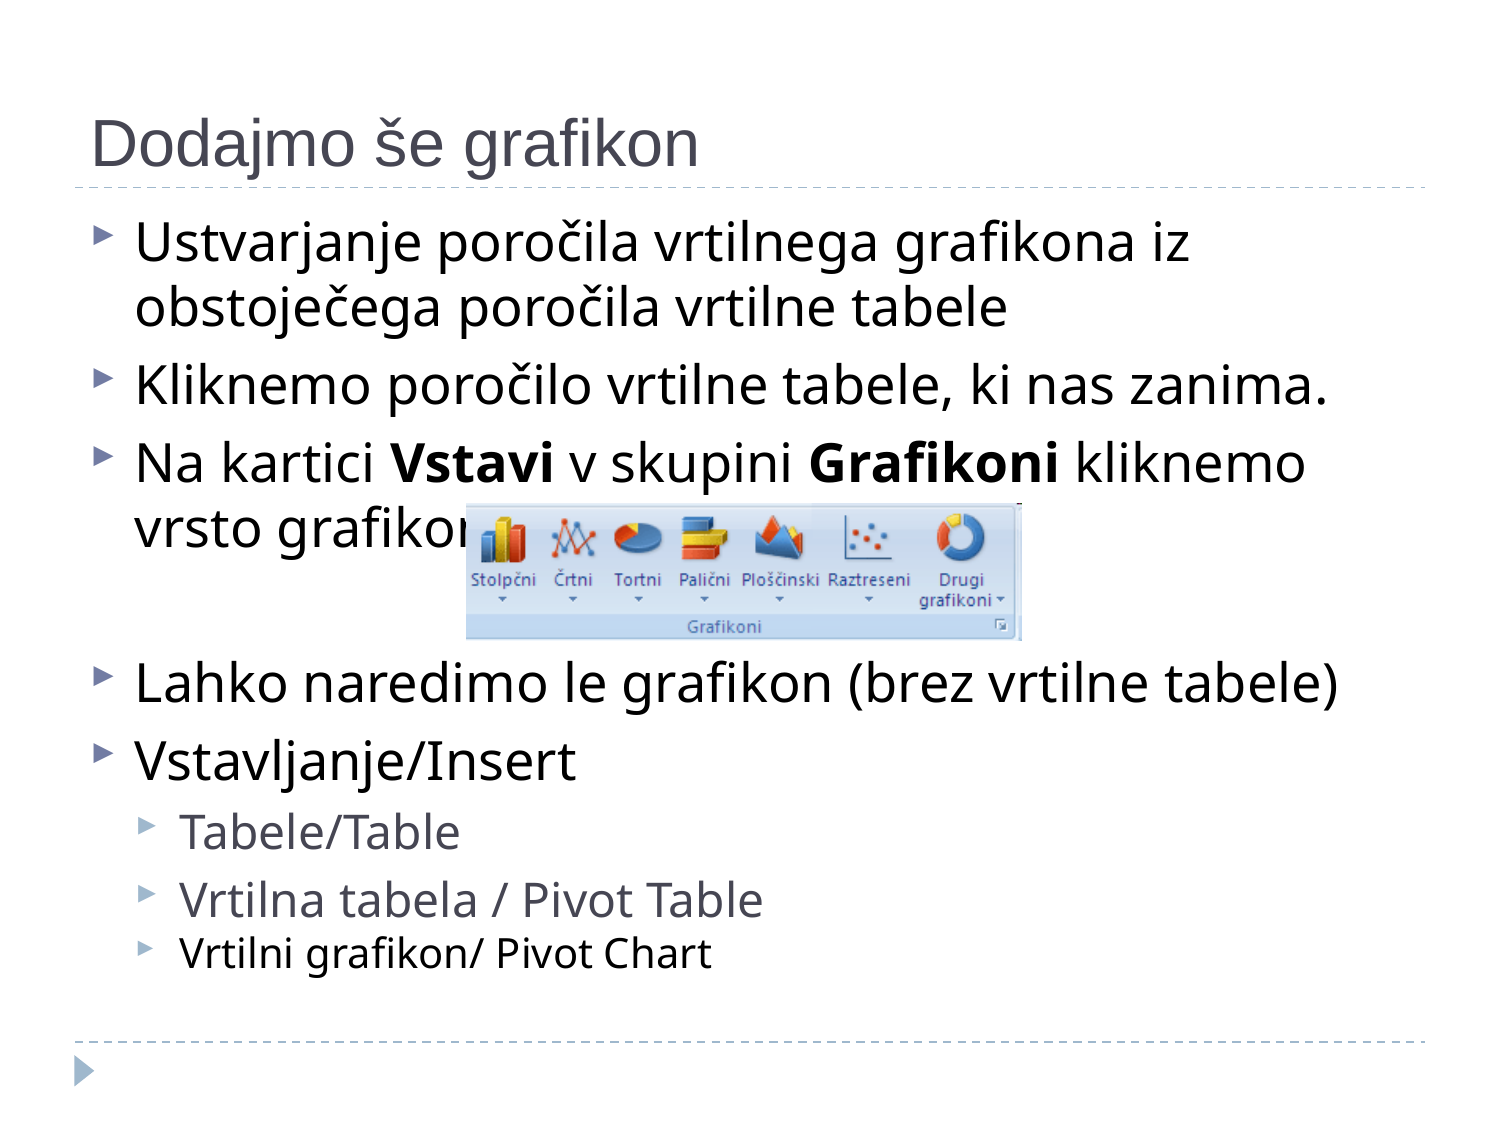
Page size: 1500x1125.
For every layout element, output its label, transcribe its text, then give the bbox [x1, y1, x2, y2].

title Dodajmo še grafikon [75, 24, 1425, 188]
list Ustvarjanje poročila vrtilnega grafikona iz obstoječega poročila vrtilne tabele Kliknemo poročilo vrtilne tabele, ki nas zanima. Na kartici Vstavi v skupini Grafikoni kliknemo vrsto grafikona. Lahko naredimo le grafikon (brez vrtilne tabele) Vstavljanje/Insert Tabele/Table Vrtilna tabela / Pivot Table Vrtilni grafikon/ Pivot Chart [75, 200, 1425, 1006]
picture [466, 503, 1022, 641]
